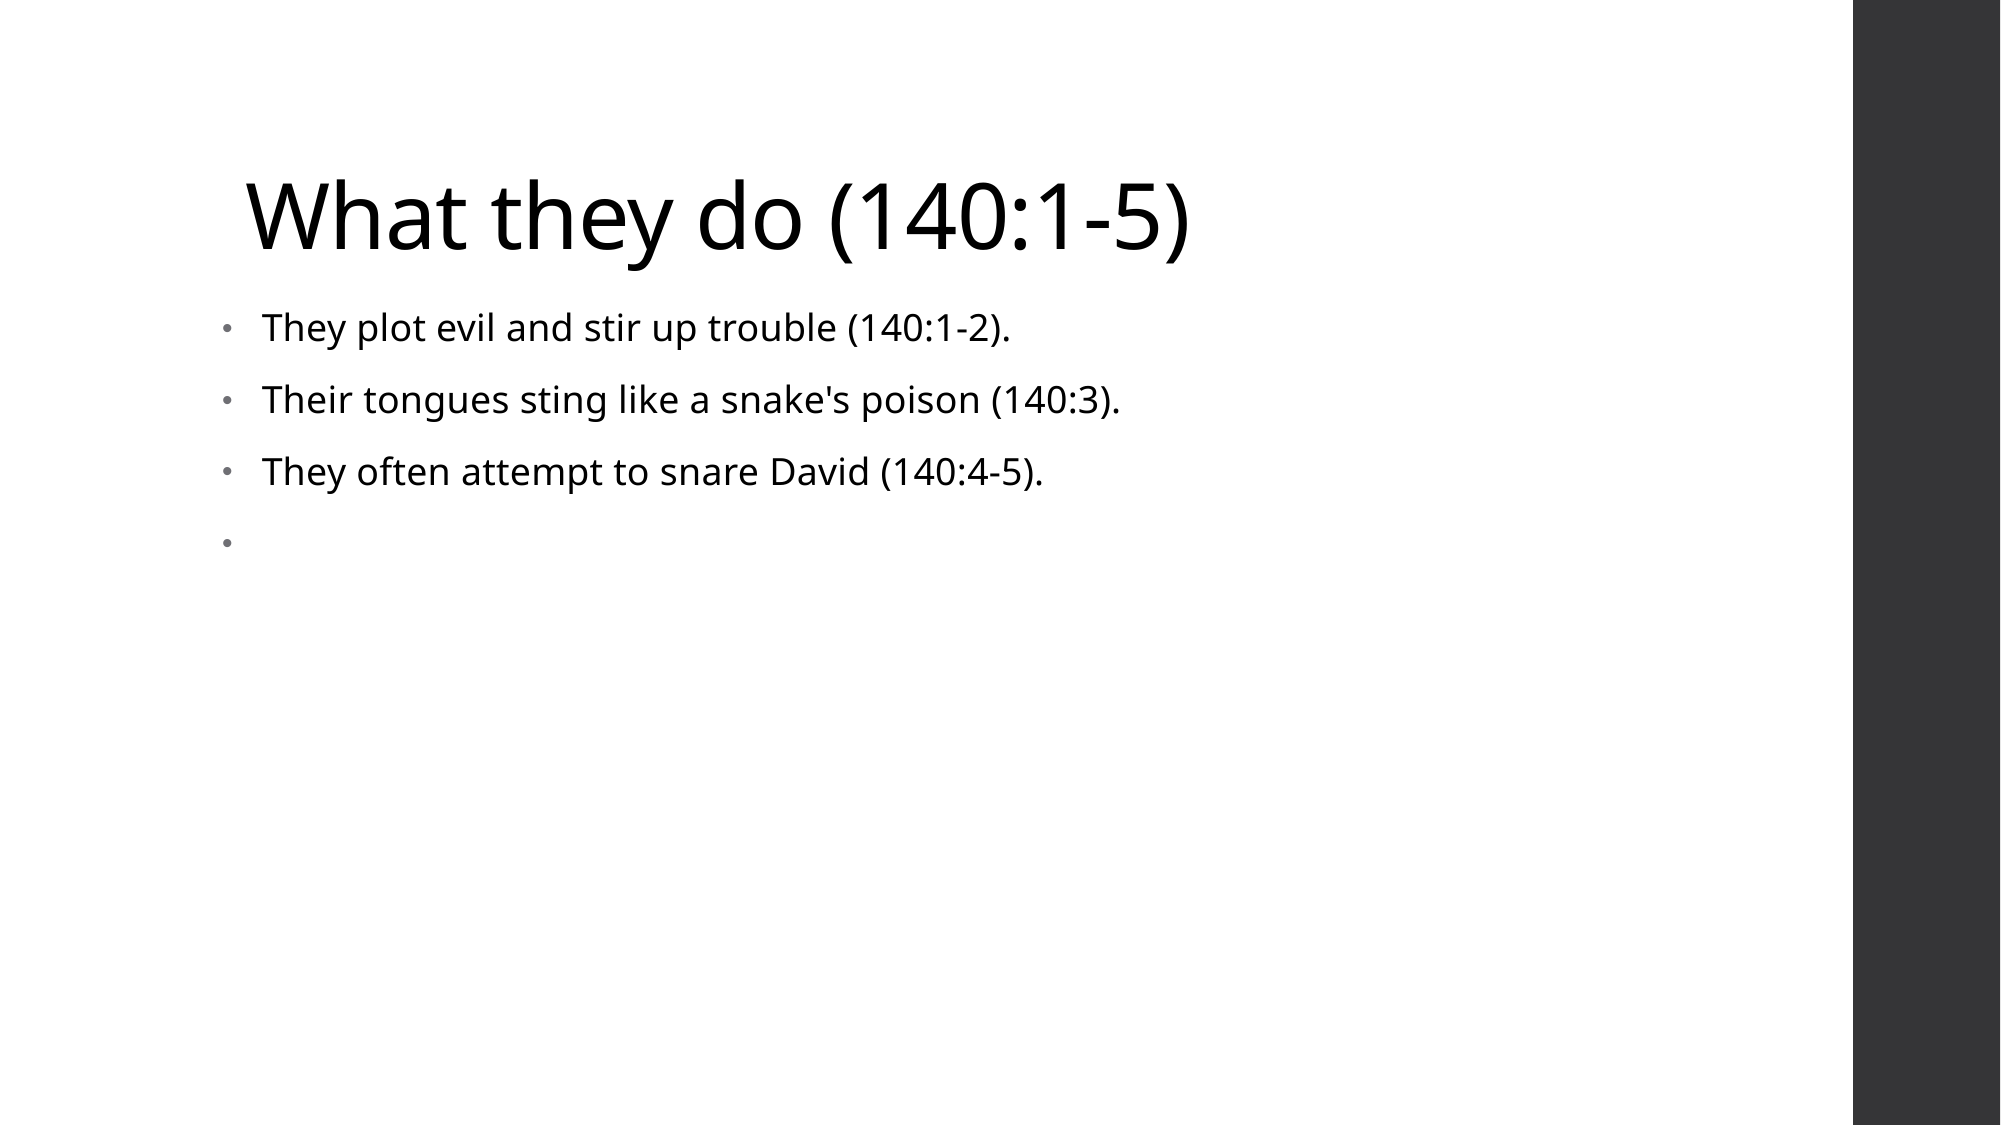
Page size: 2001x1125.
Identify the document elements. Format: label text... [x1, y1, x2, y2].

list They plot evil and stir up trouble (140:1-2). Their tongues sting like a snake's poison (140:3). They often attempt to snare David (140:4-5). [206, 299, 1617, 1014]
title What they do (140:1-5) [206, 60, 1797, 278]
